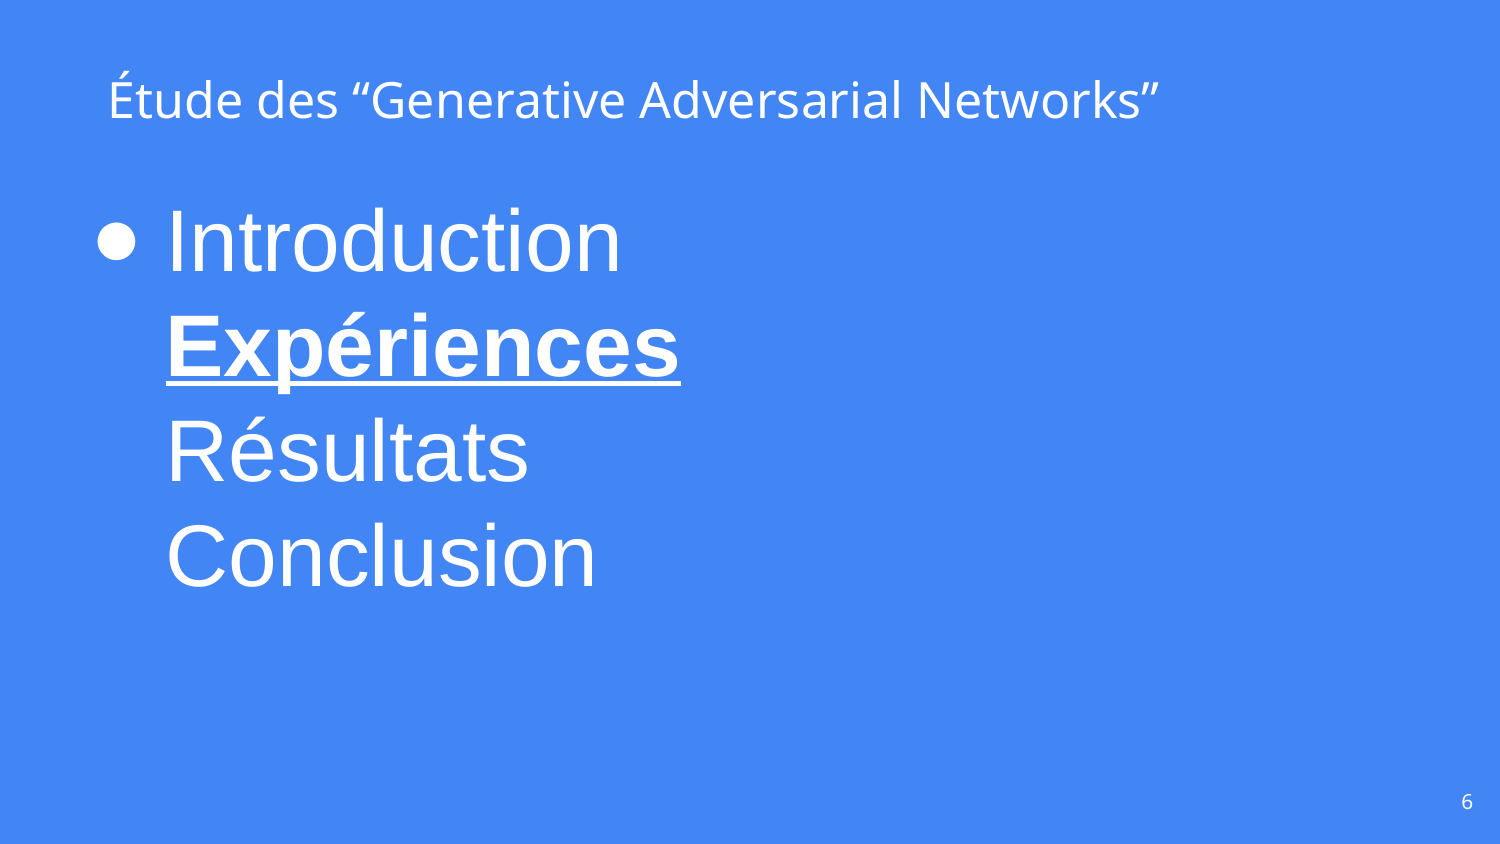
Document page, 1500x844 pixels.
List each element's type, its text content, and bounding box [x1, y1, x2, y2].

text_box Étude des “Generative Adversarial Networks” [92, 53, 1225, 176]
slide_number <number> [1398, 770, 1489, 835]
title Introduction Expériences Résultats Conclusion [75, 363, 1425, 530]
